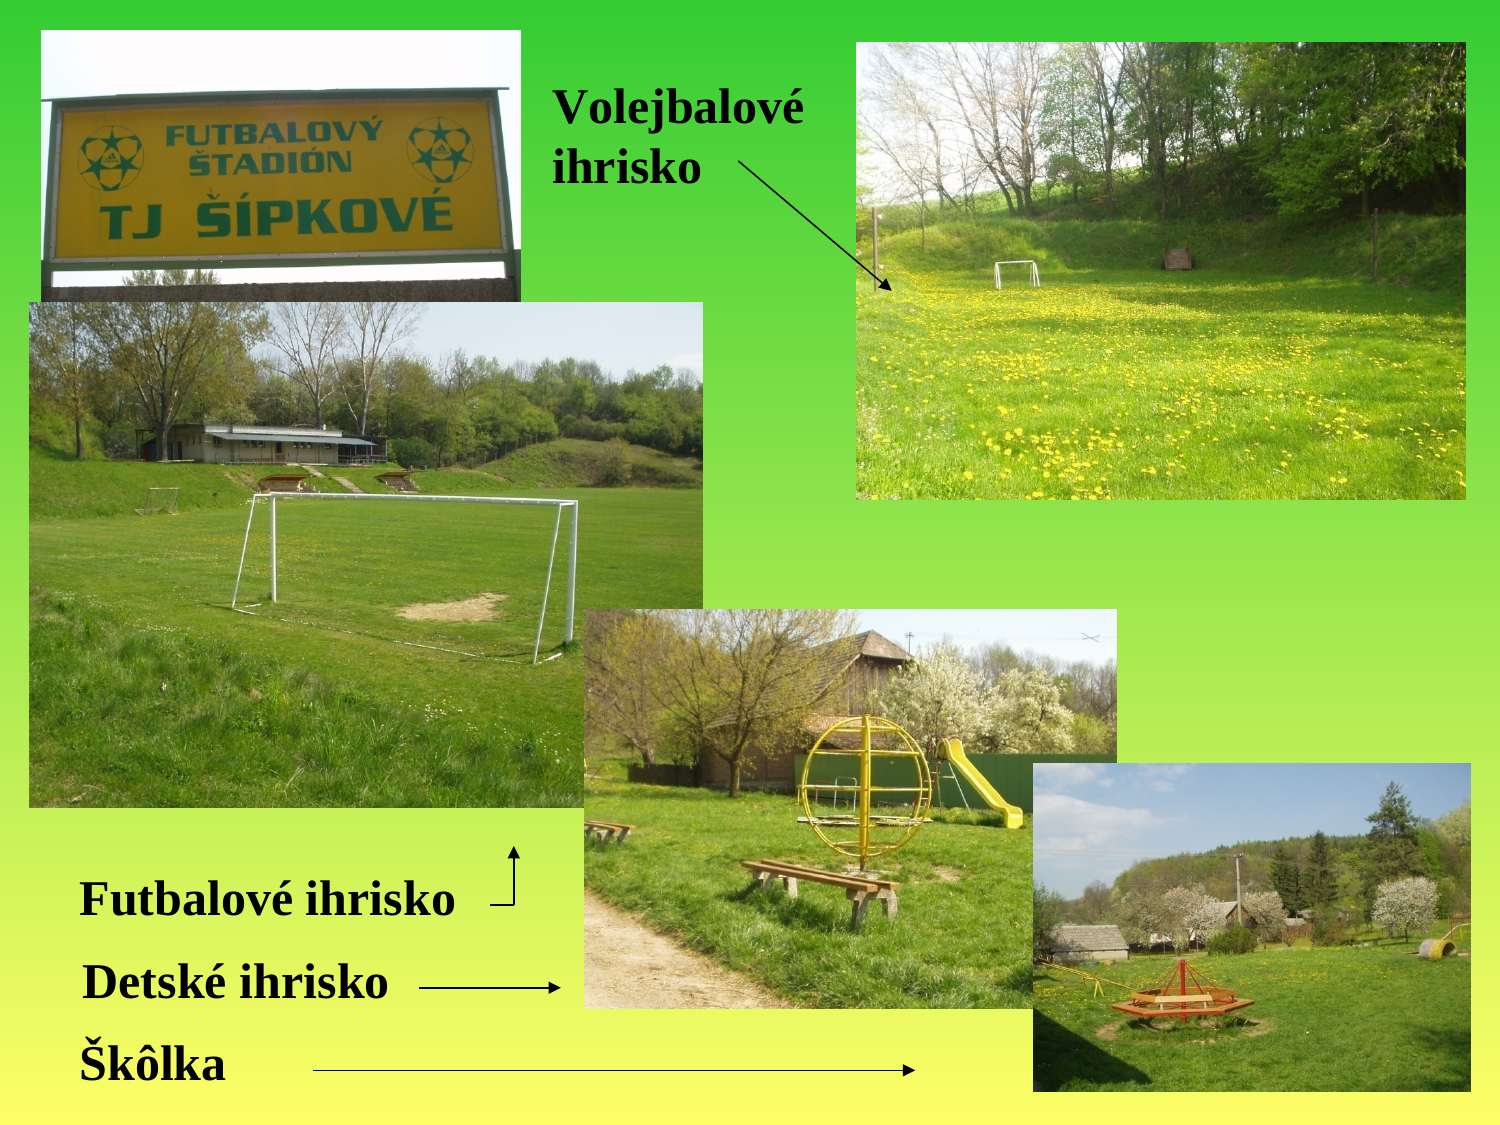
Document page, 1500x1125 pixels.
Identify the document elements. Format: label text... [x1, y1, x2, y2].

picture [856, 42, 1466, 500]
text_box Futbalové ihrisko [64, 857, 550, 934]
text_box Volejbalové ihrisko [537, 66, 833, 202]
text_box Detské ihrisko [53, 940, 420, 1017]
picture [29, 30, 1471, 1092]
text_box Škôlka [64, 1023, 290, 1099]
